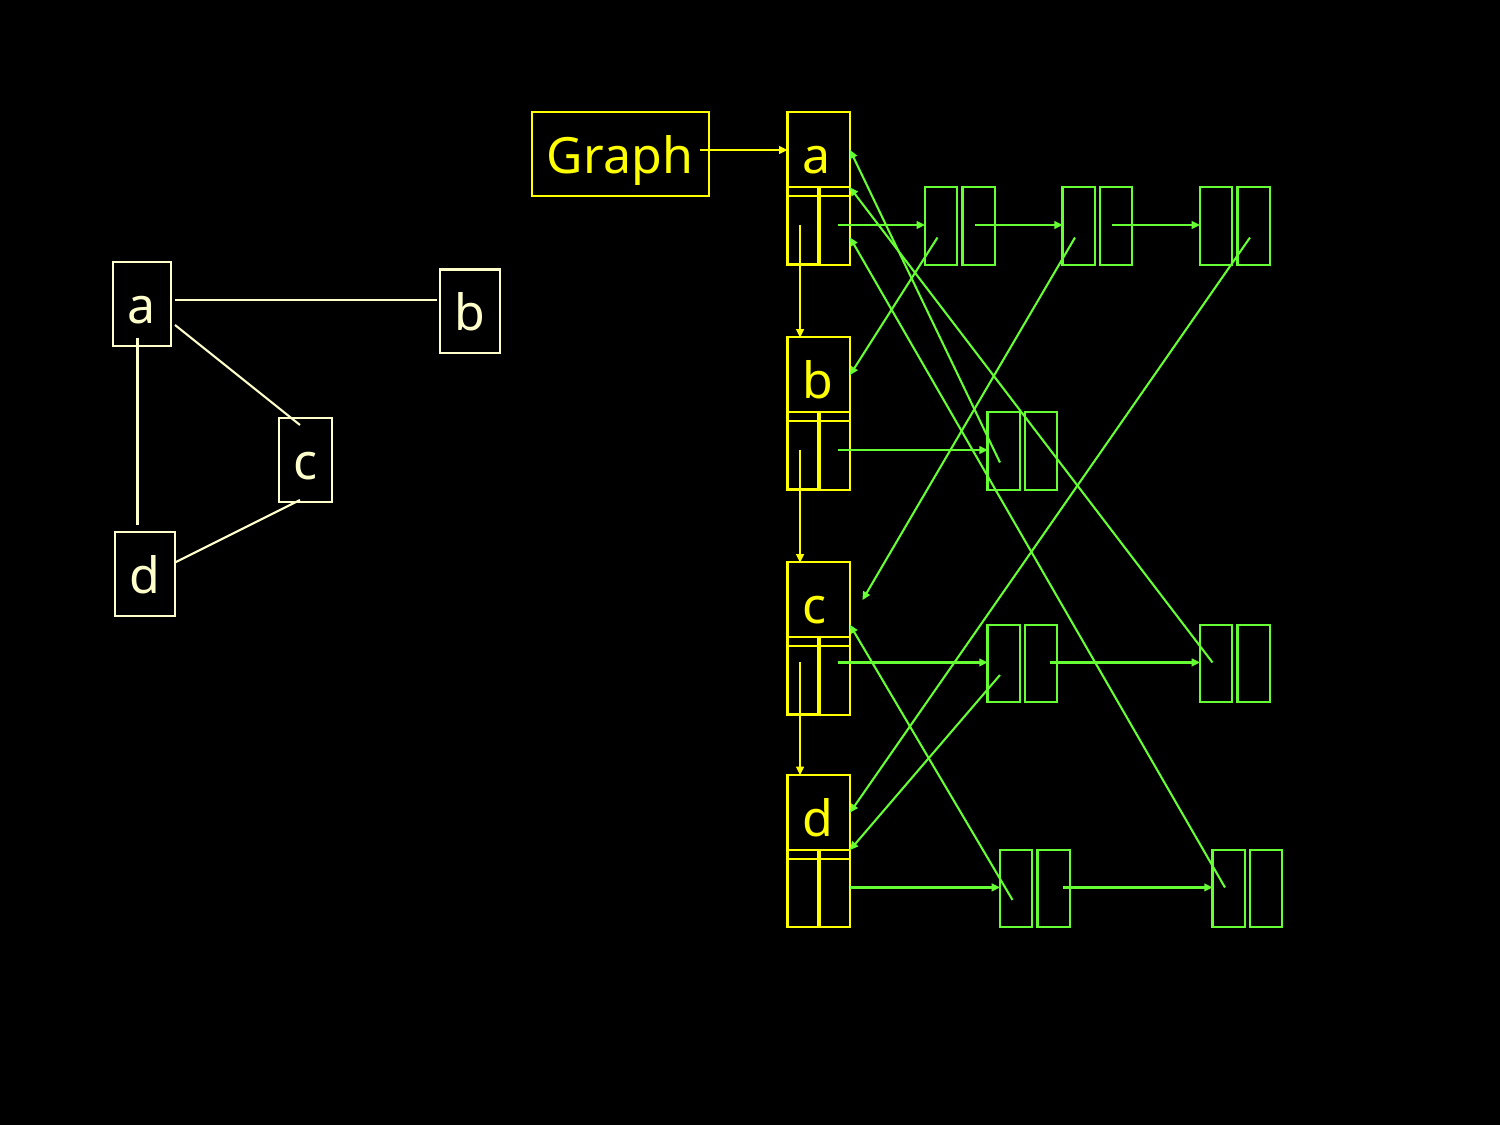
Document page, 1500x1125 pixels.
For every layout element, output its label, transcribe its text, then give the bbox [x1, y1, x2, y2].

text_box a [789, 188, 817, 197]
text_box Graph [531, 112, 709, 197]
text_box b [439, 269, 501, 354]
text_box d [114, 531, 176, 616]
text_box d [821, 851, 849, 859]
text_box b [789, 413, 817, 422]
text_box c [278, 418, 333, 503]
text_box b [821, 413, 849, 422]
text_box d [787, 774, 851, 849]
text_box a [112, 262, 171, 347]
text_box d [789, 851, 817, 859]
text_box c [789, 638, 817, 647]
text_box b [787, 337, 851, 411]
text_box c [821, 638, 849, 647]
text_box a [821, 188, 849, 197]
text_box c [787, 562, 851, 636]
text_box a [787, 112, 851, 186]
